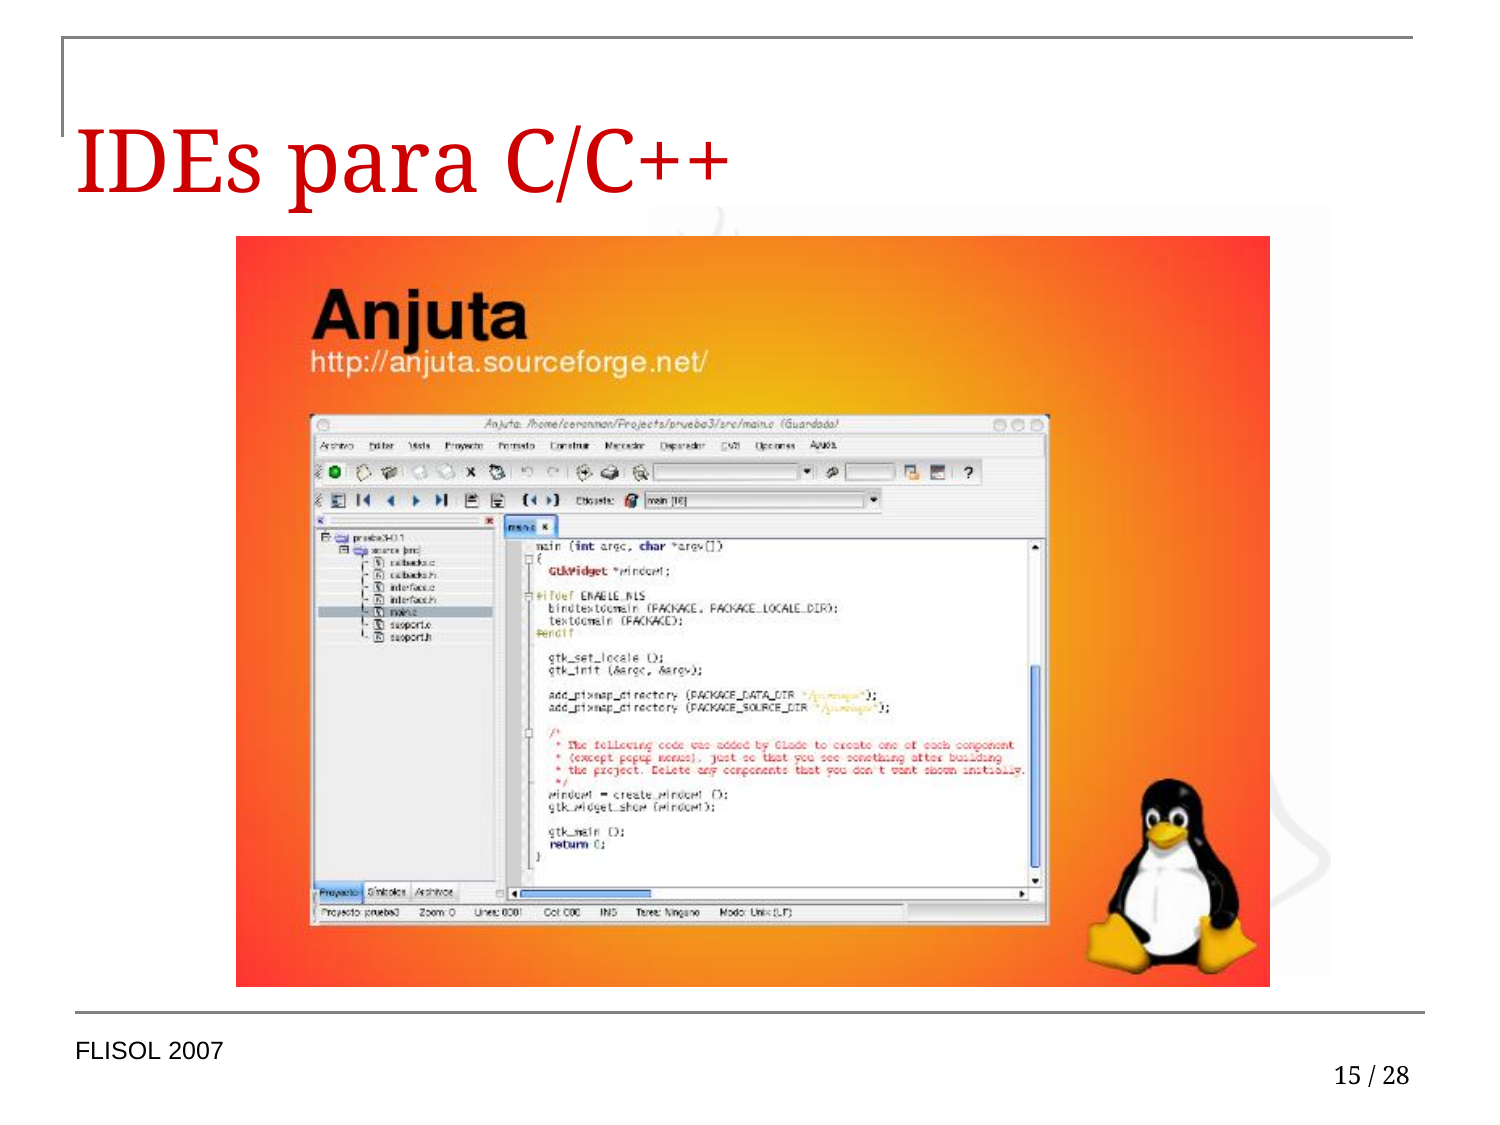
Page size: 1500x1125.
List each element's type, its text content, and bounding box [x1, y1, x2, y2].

picture [236, 236, 1331, 987]
title IDEs para C/C++ [75, 52, 1426, 264]
